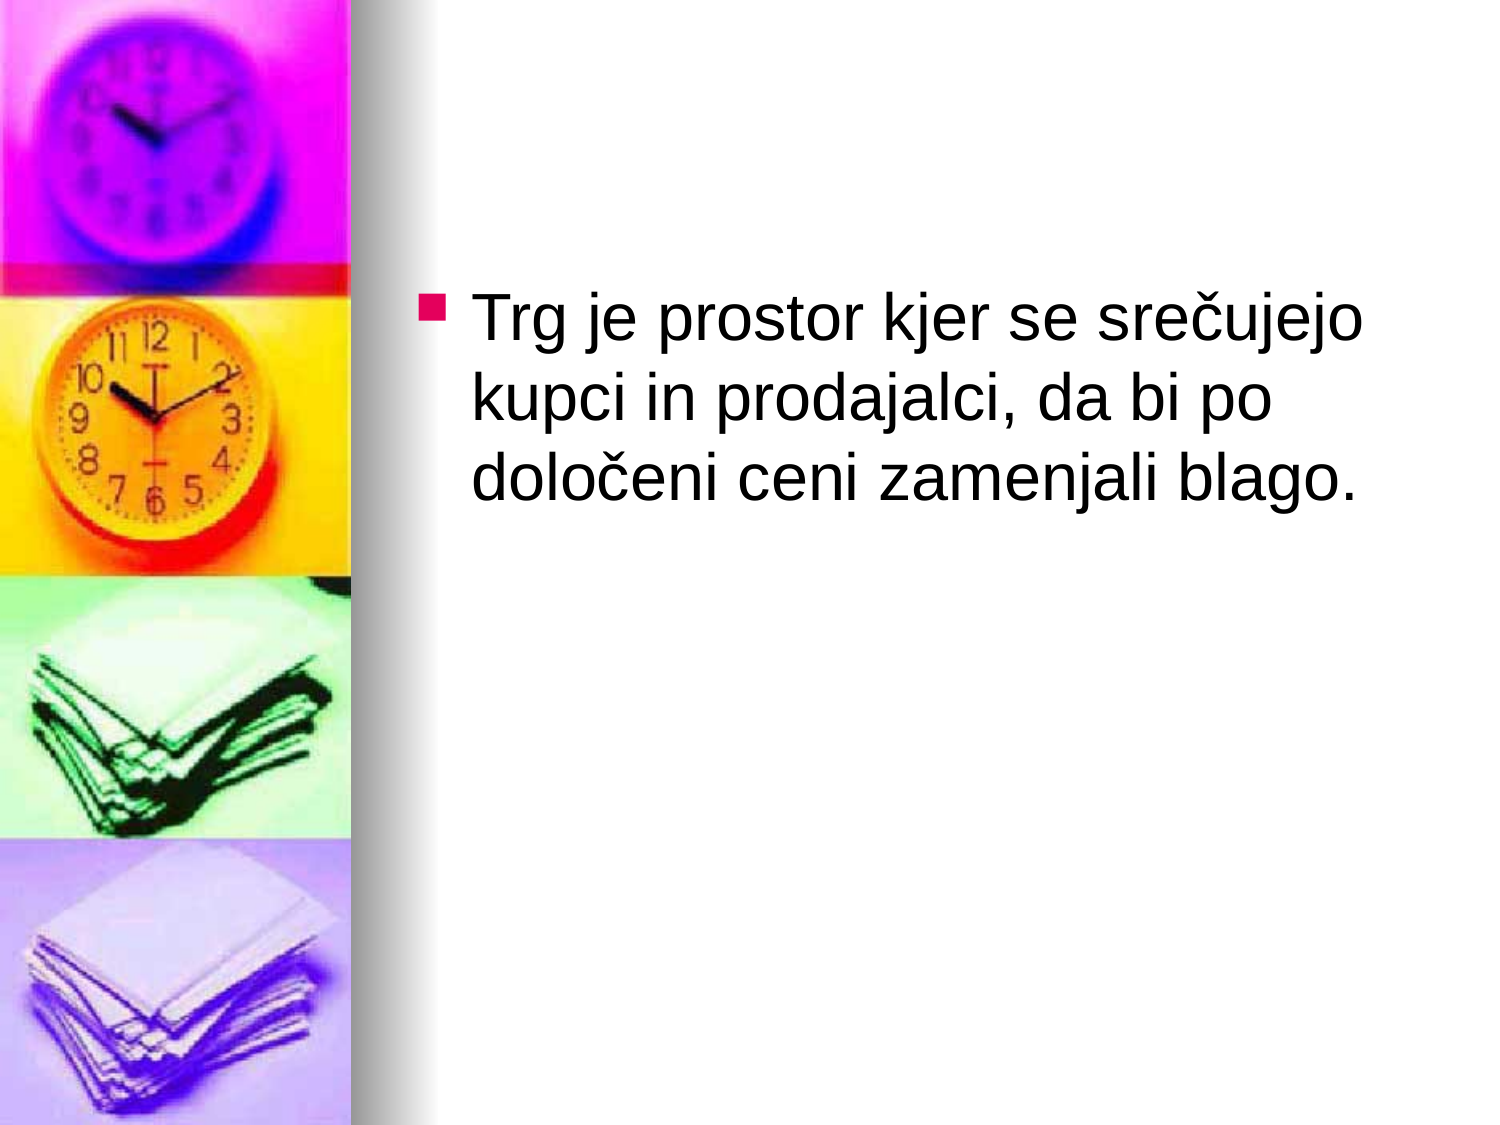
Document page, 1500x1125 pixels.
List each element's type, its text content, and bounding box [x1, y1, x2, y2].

list Trg je prostor kjer se srečujejo kupci in prodajalci, da bi po določeni ceni zamenjali blago. [399, 172, 1450, 1000]
picture [0, 0, 351, 1125]
